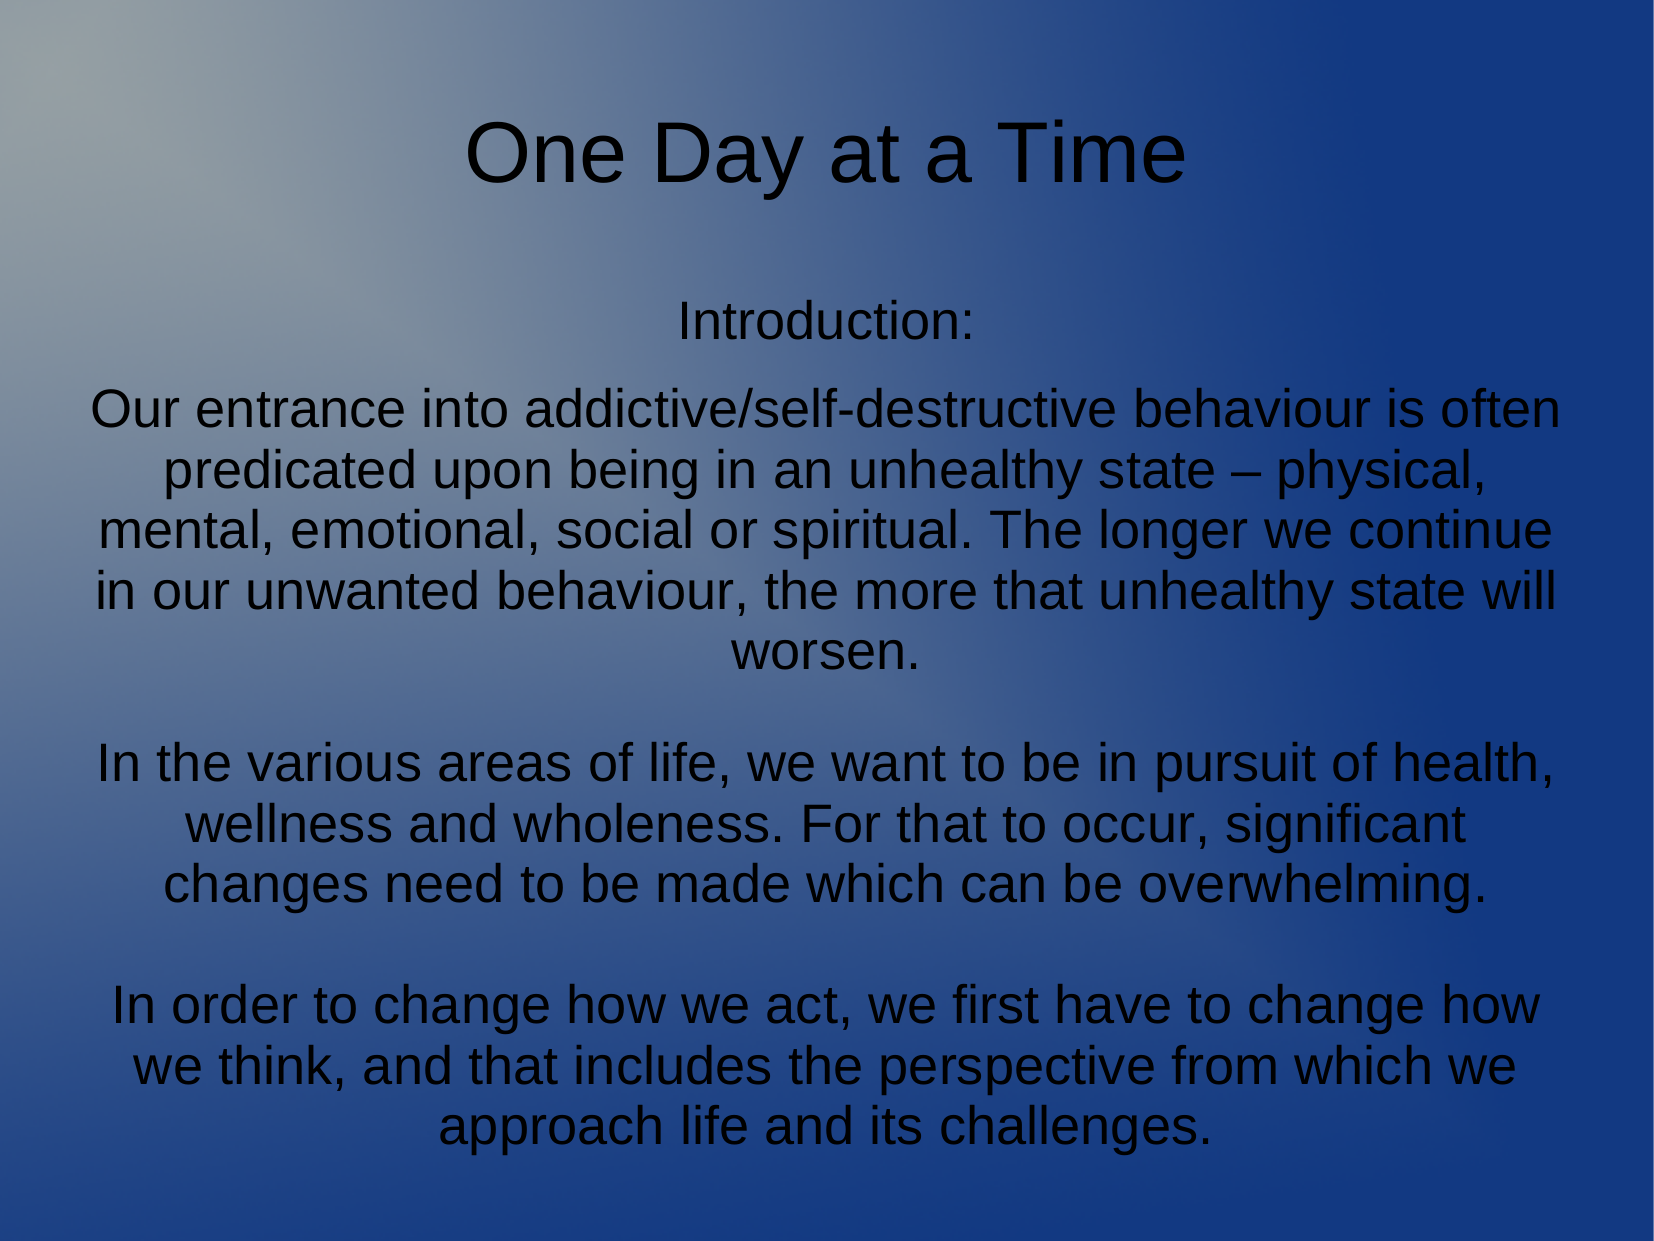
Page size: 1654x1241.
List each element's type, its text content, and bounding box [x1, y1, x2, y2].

title One Day at a Time [82, 49, 1571, 257]
subtitle Introduction: Our entrance into addictive/self-destructive behaviour is often predicated upon being in an unhealthy state – physical, mental, emotional, social or spiritual. The longer we continue in our unwanted behaviour, the more that unhealthy state will worsen. In the various areas of life, we want to be in pursuit of health, wellness and wholeness. For that to occur, significant changes need to be made which can be overwhelming. In order to change how we act, we first have to change how we think, and that includes the perspective from which we approach life and its challenges. [82, 290, 1571, 1231]
picture [0, 0, 1654, 1241]
